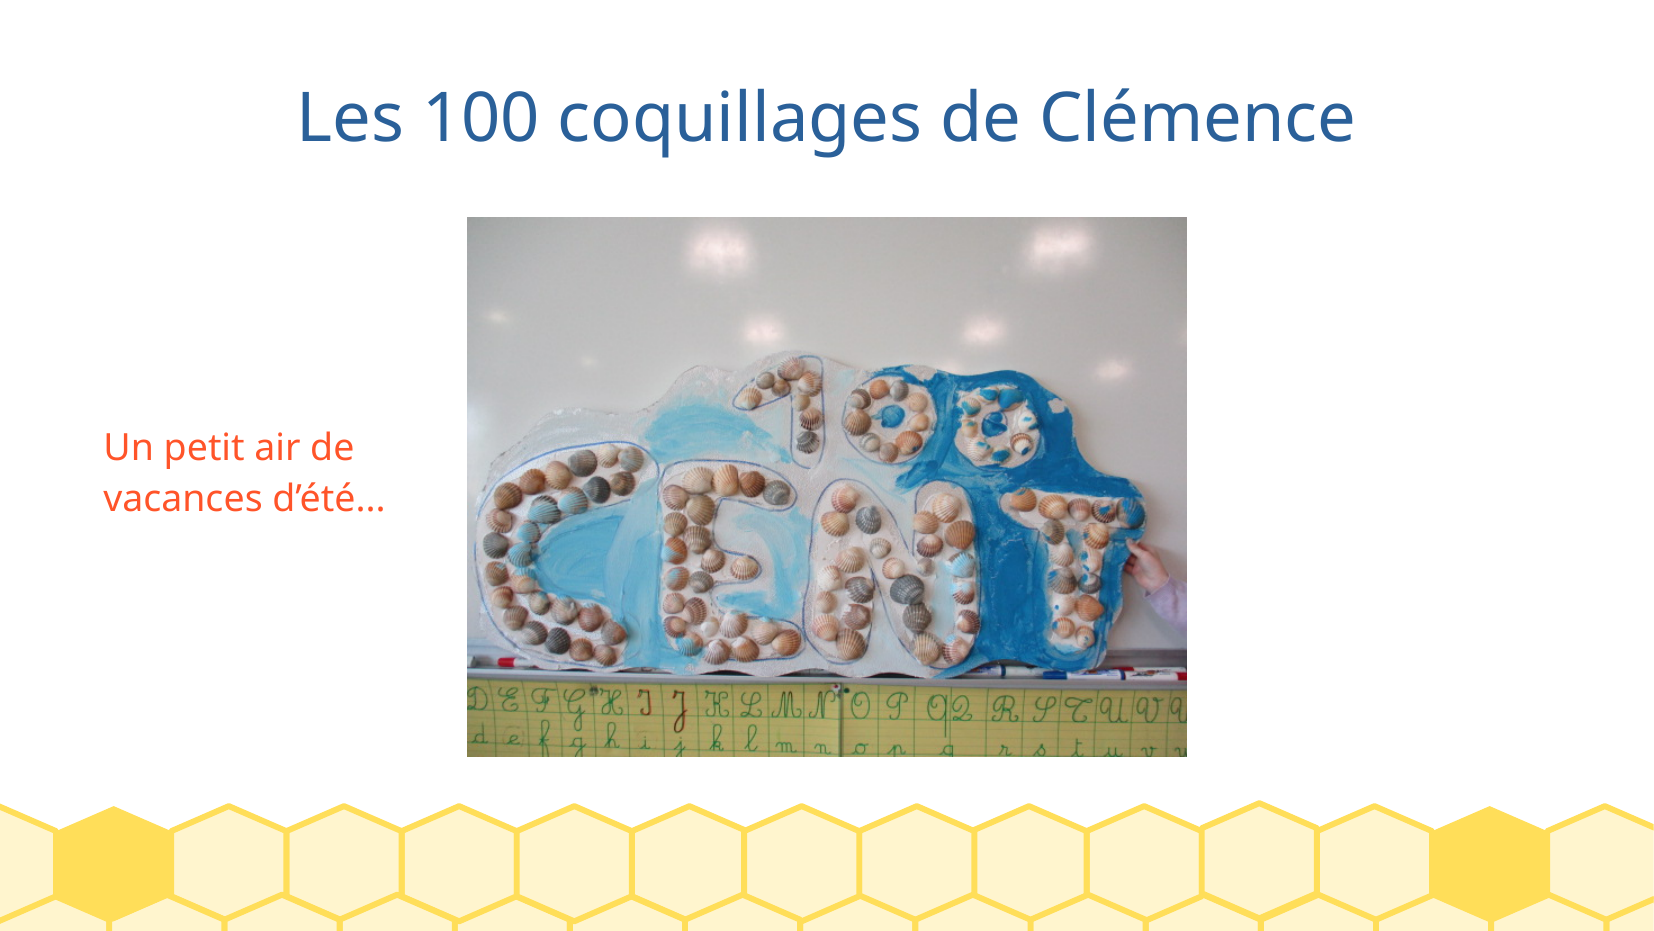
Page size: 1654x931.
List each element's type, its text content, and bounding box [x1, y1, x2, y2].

title Les 100 coquillages de Clémence [82, 37, 1571, 193]
picture [467, 217, 1187, 758]
text_box Un petit air de vacances d’été... [88, 413, 414, 532]
